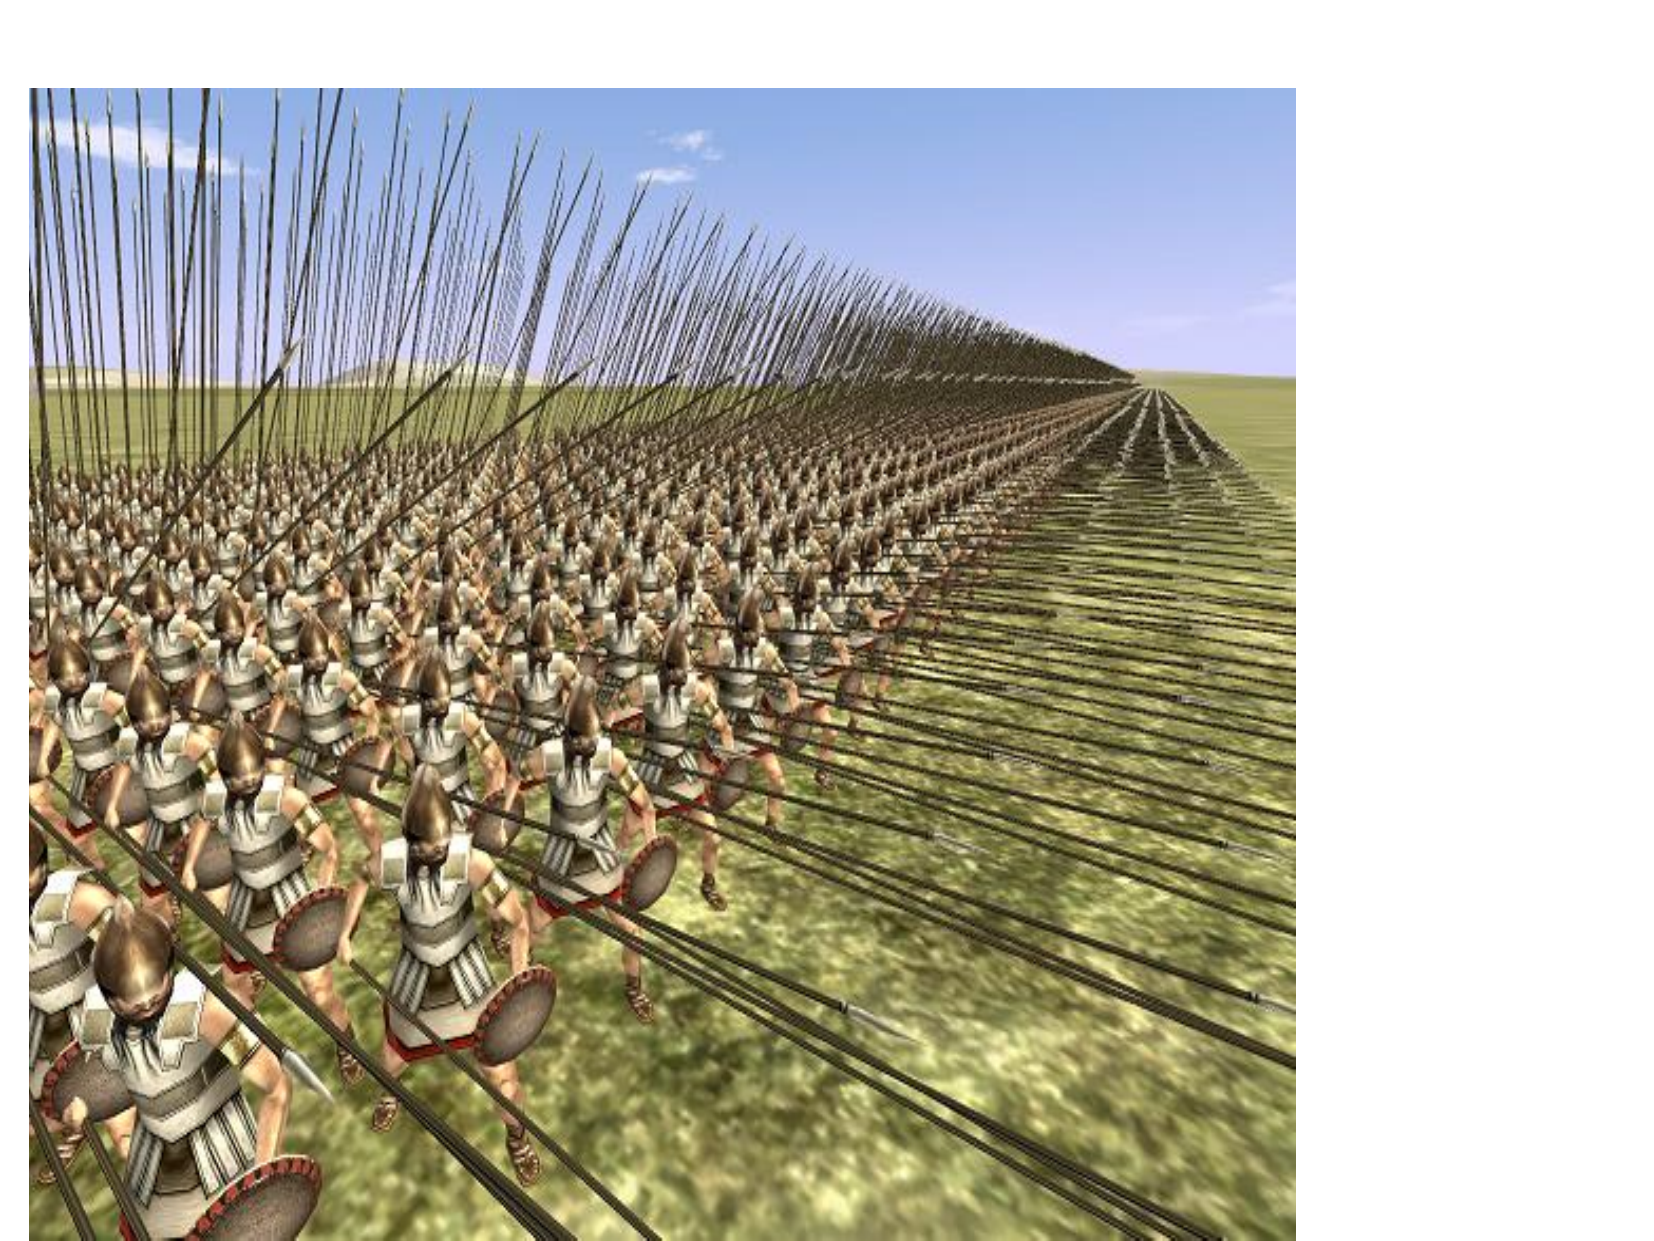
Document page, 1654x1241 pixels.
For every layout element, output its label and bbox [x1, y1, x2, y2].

picture [29, 88, 1296, 1241]
